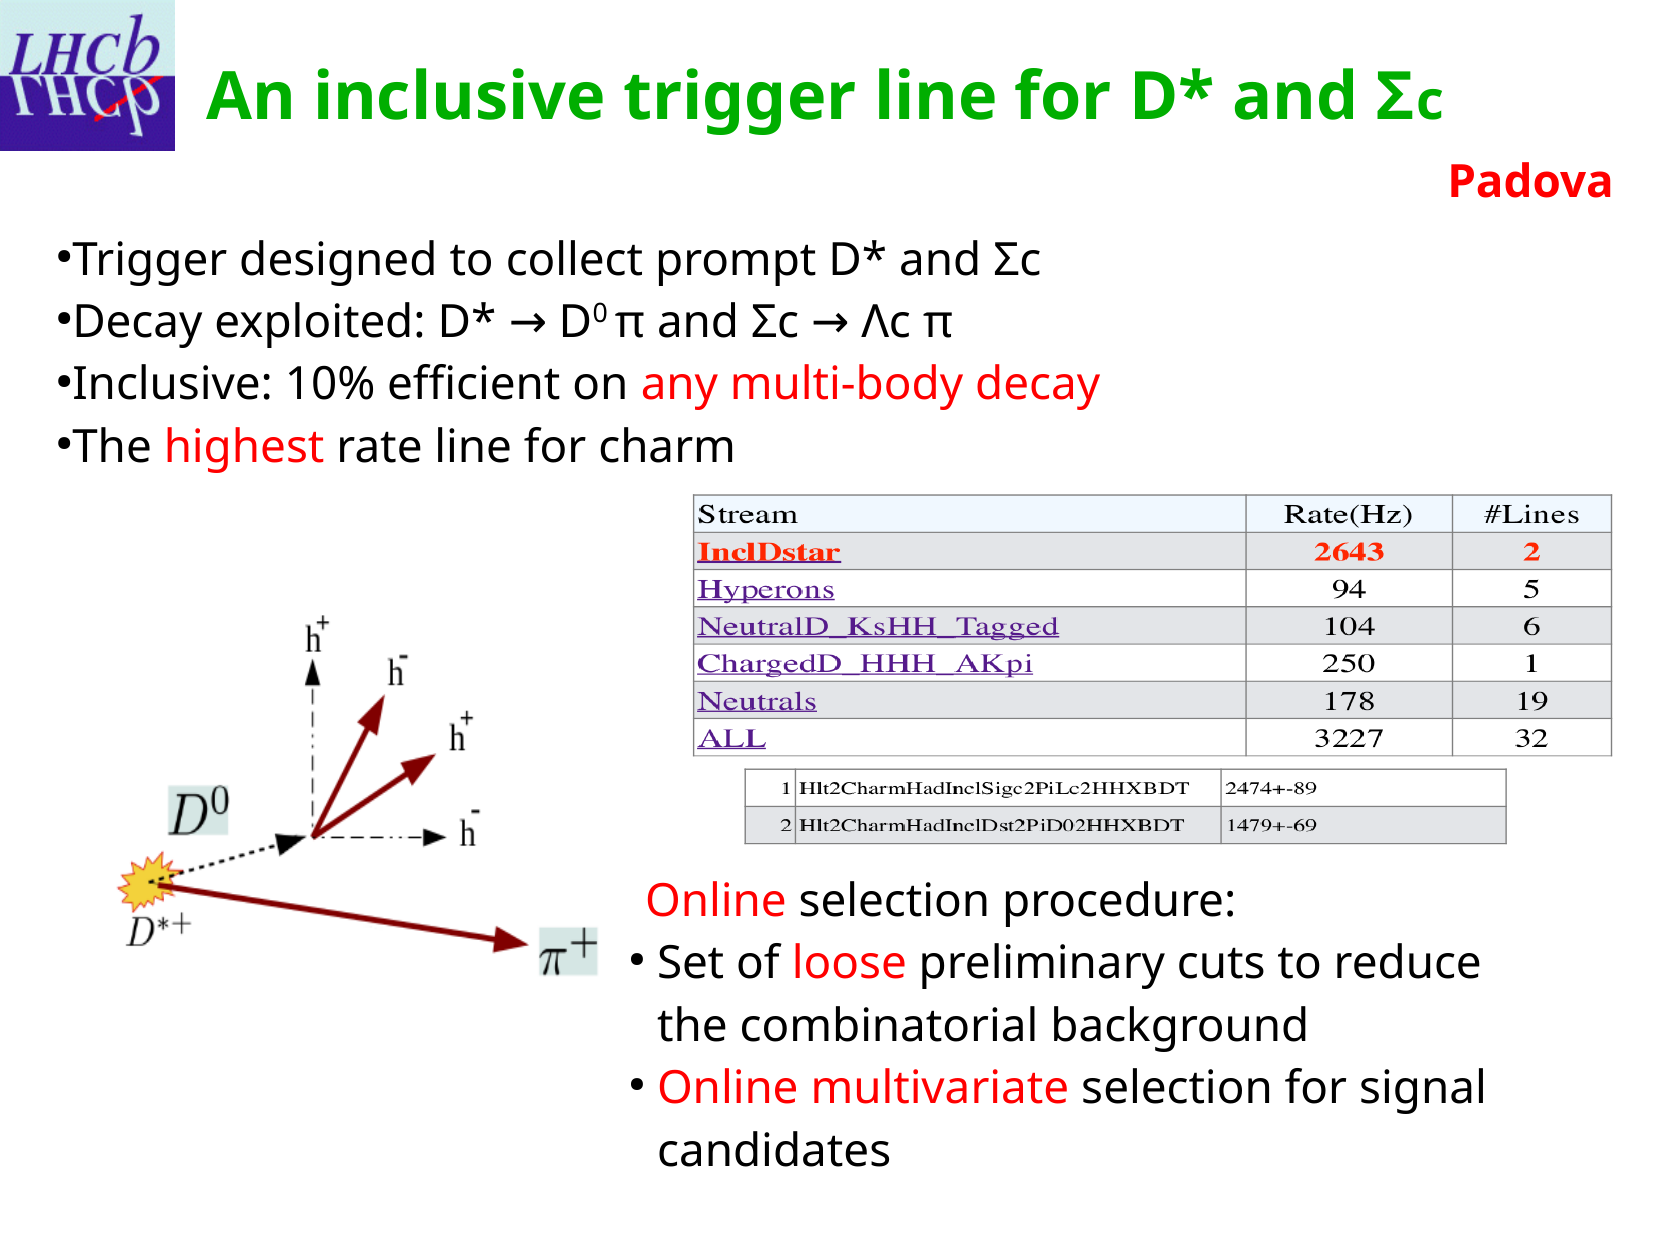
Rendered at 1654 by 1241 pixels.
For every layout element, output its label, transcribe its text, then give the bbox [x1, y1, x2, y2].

title An inclusive trigger line for D* and Σc [62, 45, 1589, 142]
text_box Trigger designed to collect prompt D* and Σc Decay exploited: D* → D0 π and Σc → Λc π Inclusive: 10% efficient on any multi-body decay The highest rate line for charm [41, 218, 1223, 489]
text_box Padova [1432, 141, 1611, 221]
picture [684, 490, 1619, 845]
picture [0, 0, 175, 151]
text_box Online selection procedure: Set of loose preliminary cuts to reduce the combinatorial background Online multivariate selection for signal candidates [614, 859, 1593, 1195]
picture [41, 608, 656, 987]
